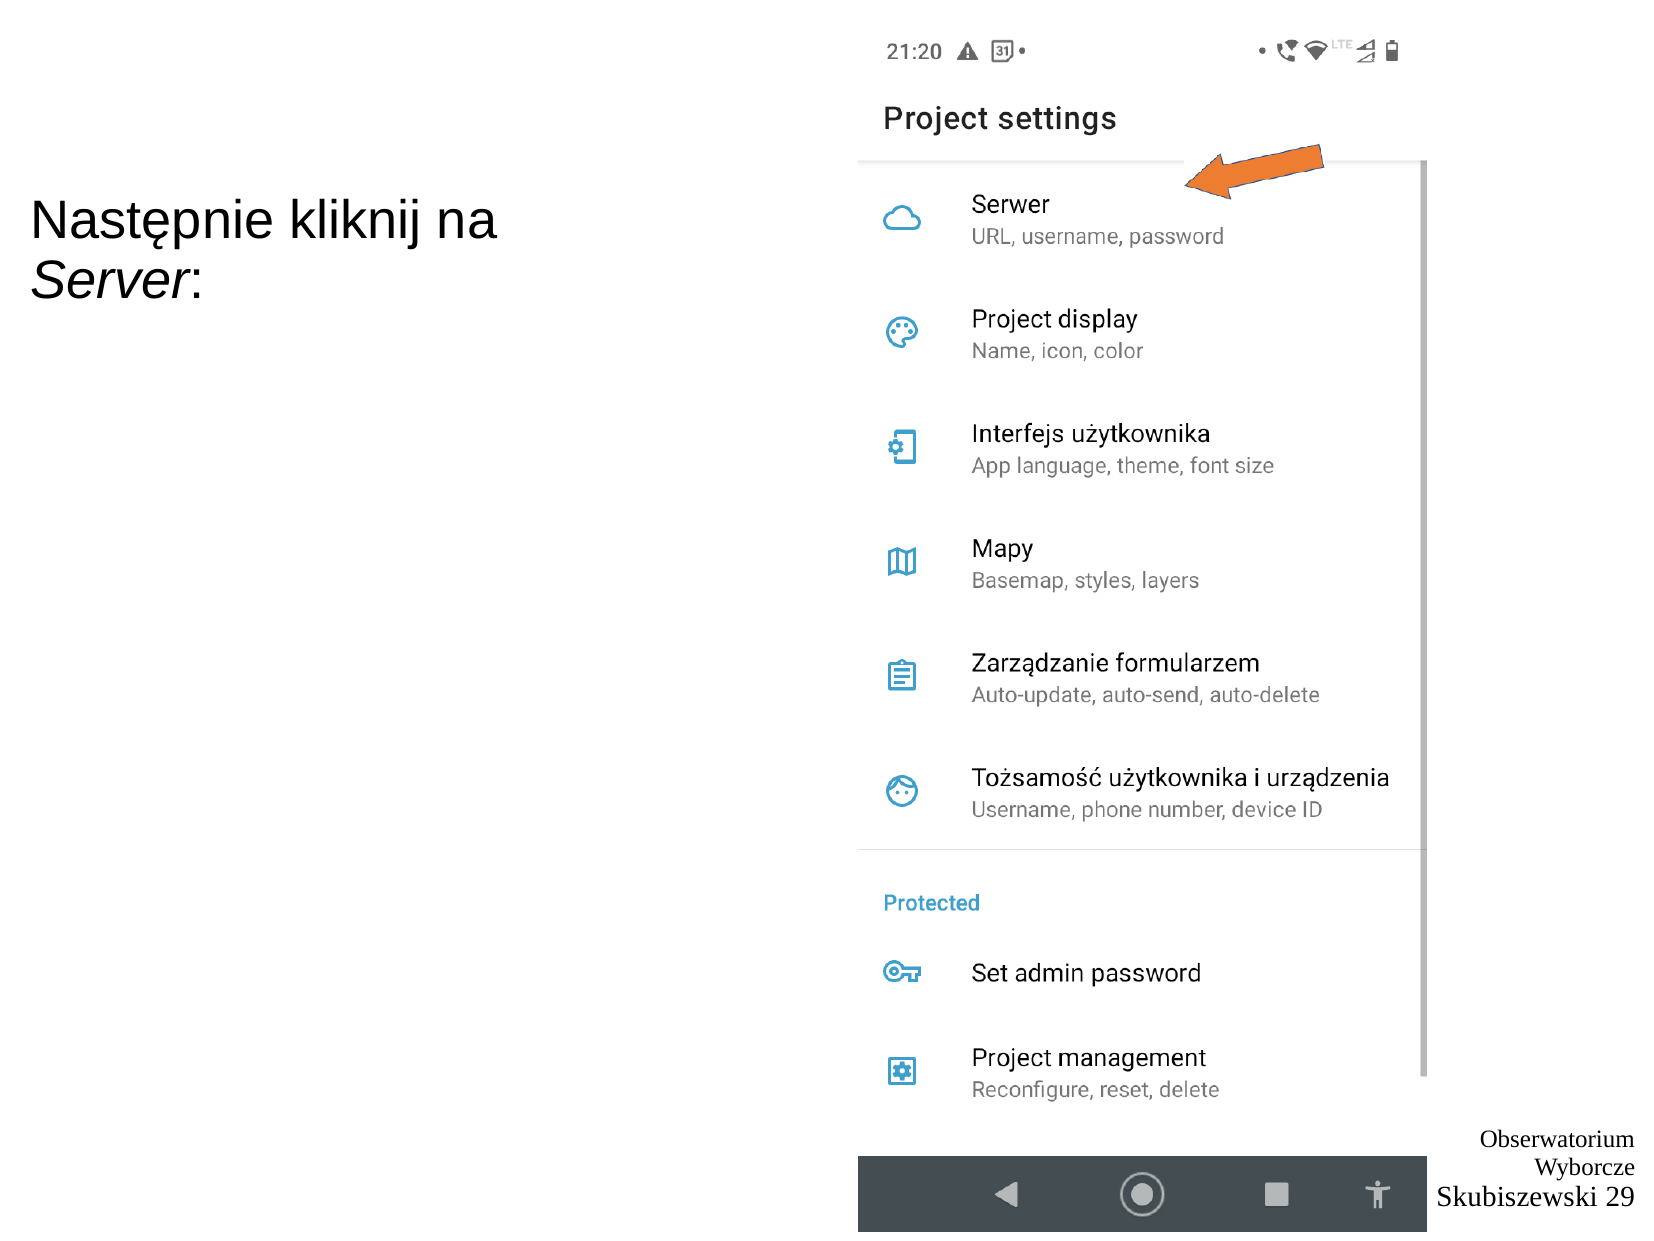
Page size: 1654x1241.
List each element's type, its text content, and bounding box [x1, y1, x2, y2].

list Następnie kliknij na Server: [30, 105, 541, 1081]
picture [855, 2, 1428, 1241]
